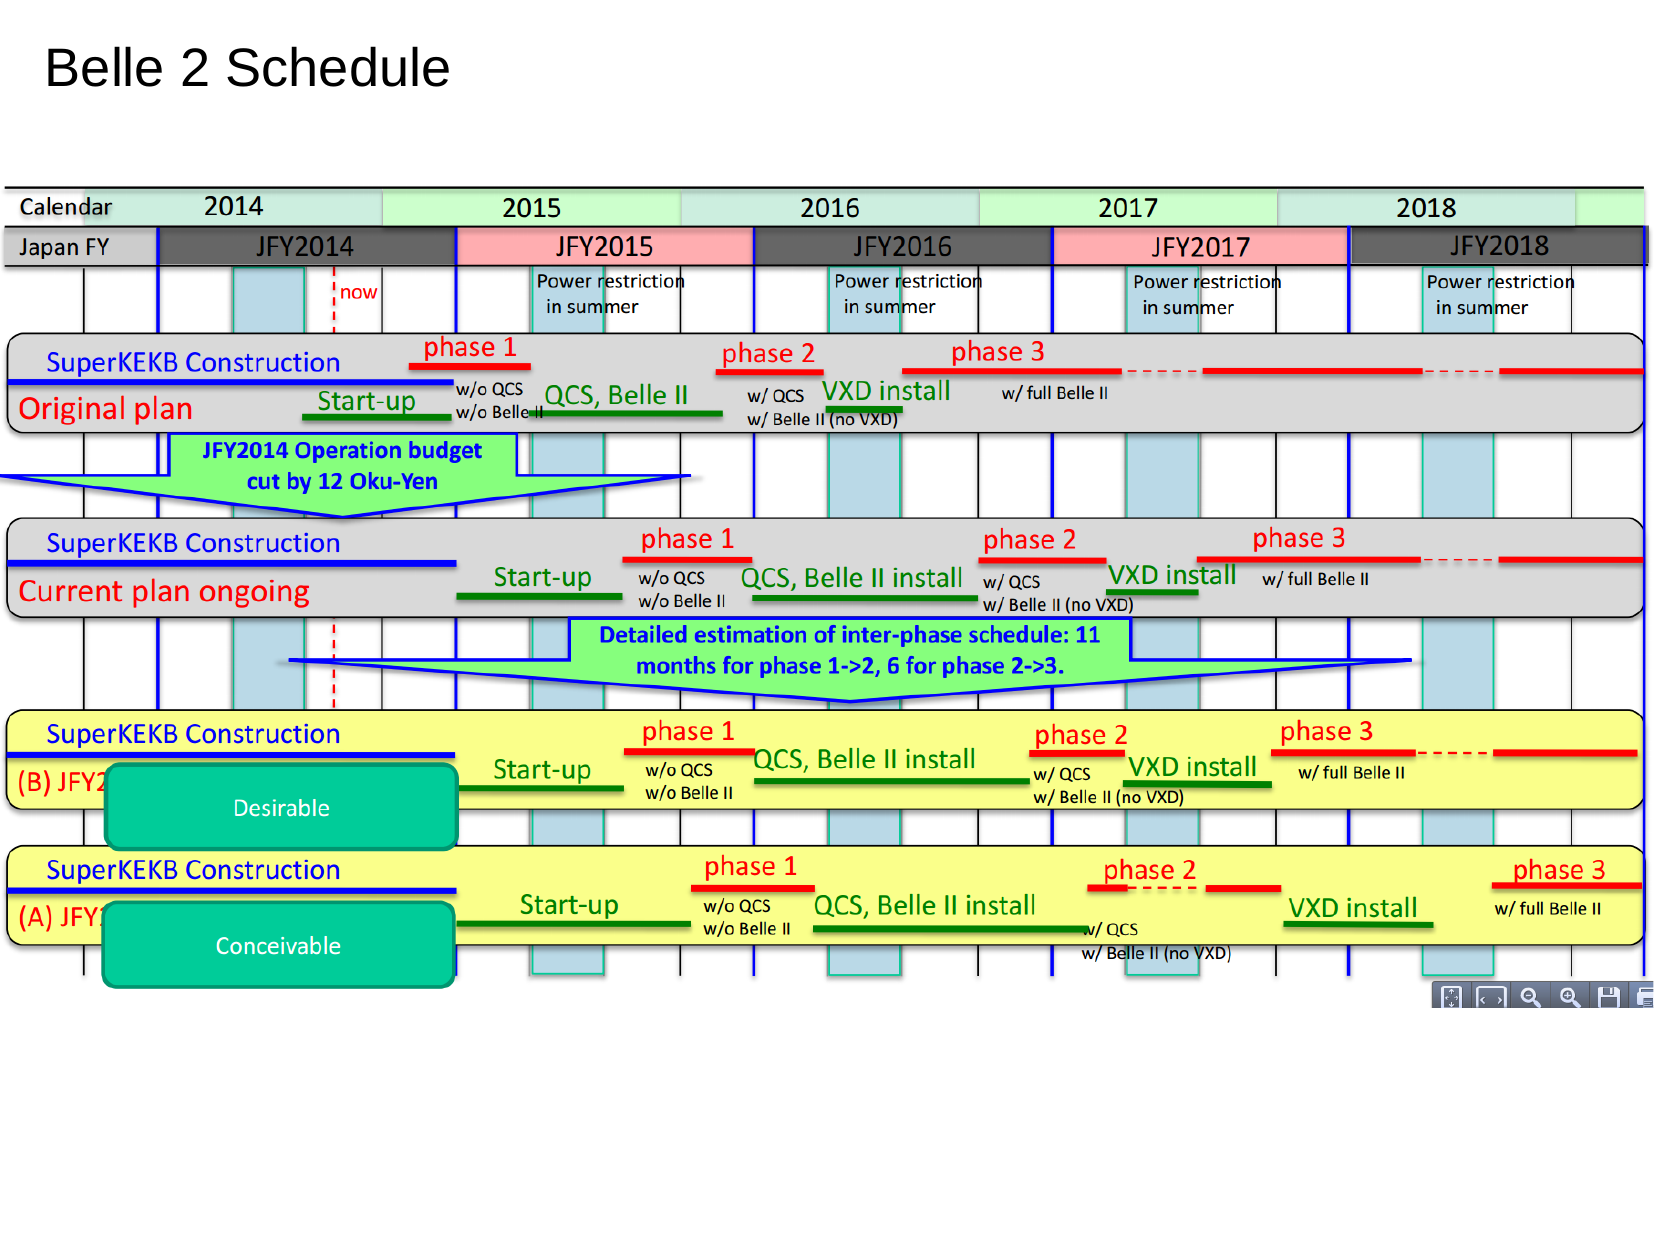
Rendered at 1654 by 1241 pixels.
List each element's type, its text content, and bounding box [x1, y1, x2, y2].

picture [0, 173, 1654, 1008]
text_box Belle 2 Schedule [30, 30, 1546, 106]
